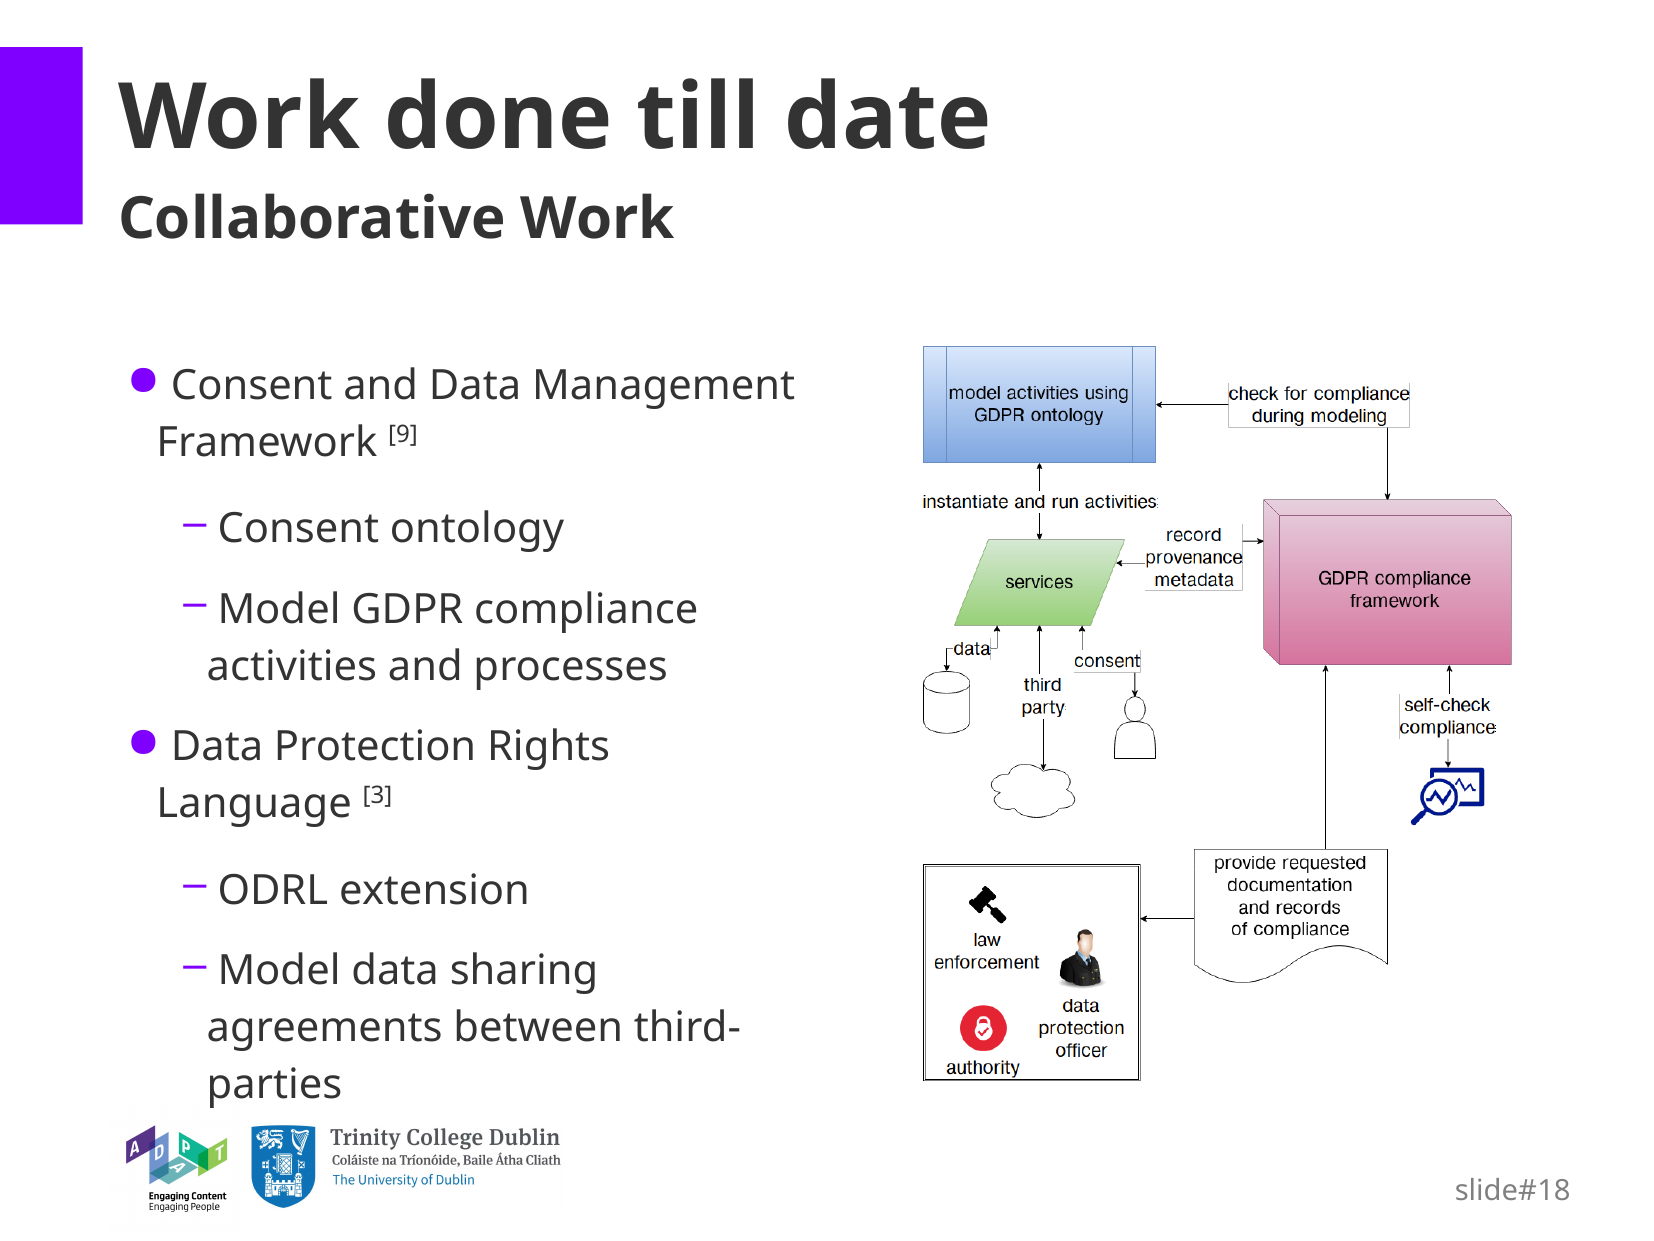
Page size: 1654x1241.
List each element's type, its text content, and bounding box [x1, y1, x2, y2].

picture [922, 346, 1512, 1081]
list Consent and Data Management Framework [9] Consent ontology Model GDPR compliance activities and processes Data Protection Rights Language [3] ODRL extension Model data sharing agreements between third-parties [118, 354, 810, 1074]
title Work done till date Collaborative Work [118, 49, 1571, 257]
picture [106, 1098, 247, 1239]
picture [248, 1122, 564, 1211]
